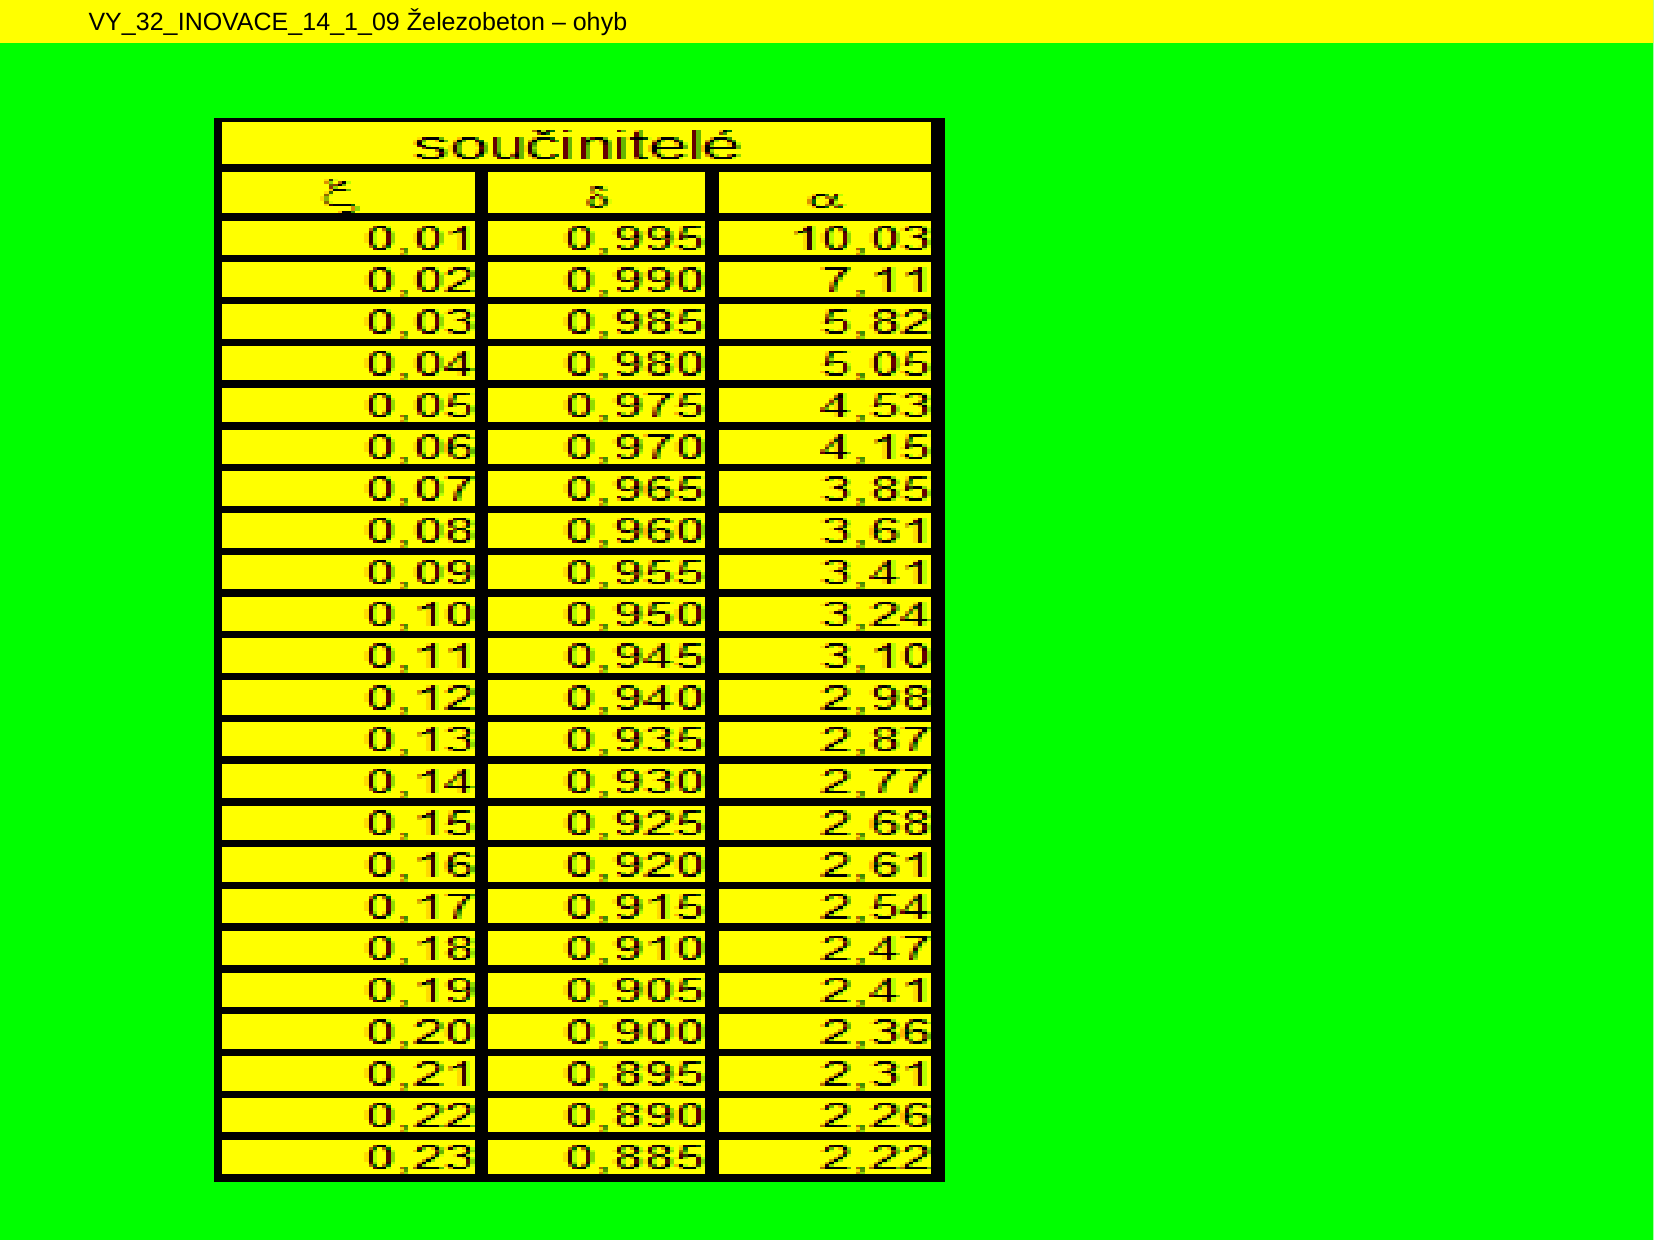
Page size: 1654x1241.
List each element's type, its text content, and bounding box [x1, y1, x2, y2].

text_box VY_32_INOVACE_14_1_09 Železobeton – ohyb [0, 0, 1654, 43]
picture [214, 118, 945, 1182]
